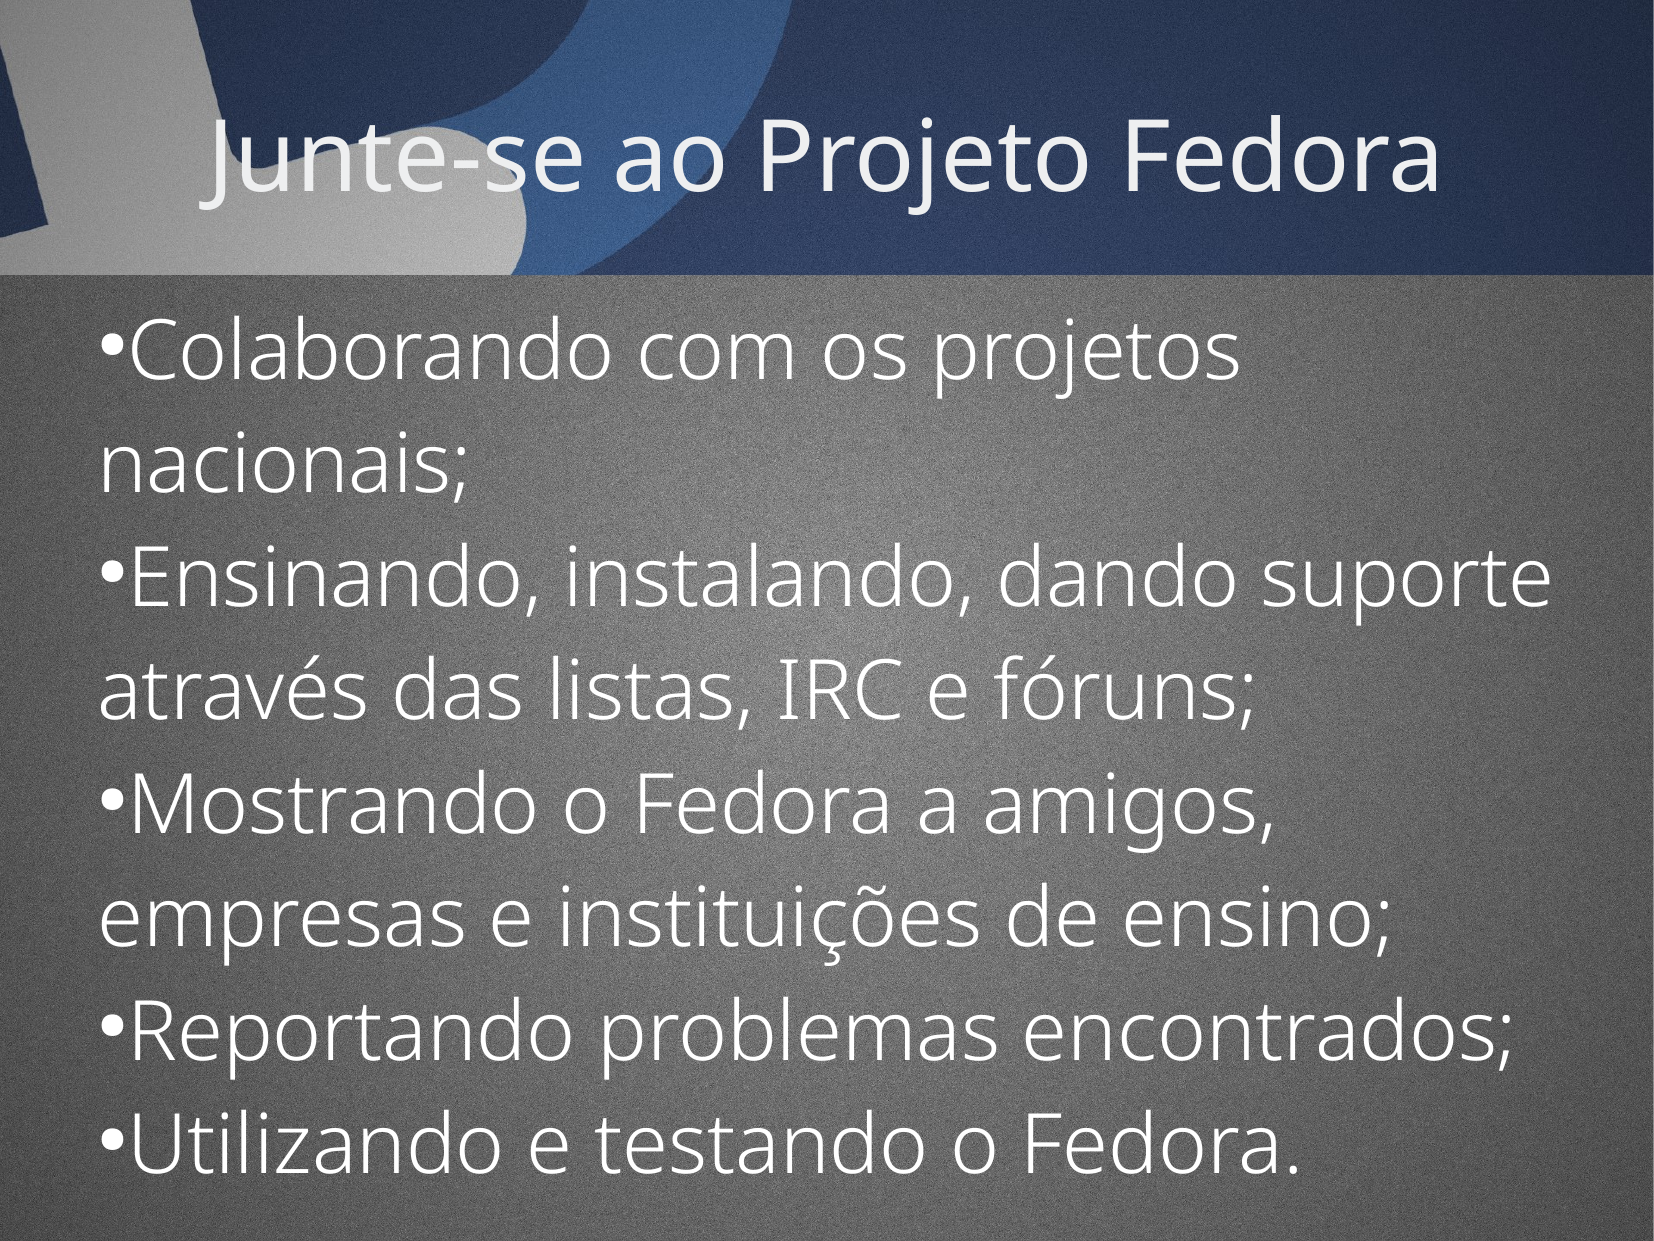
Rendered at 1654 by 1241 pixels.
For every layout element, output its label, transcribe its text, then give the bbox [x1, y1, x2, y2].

picture [0, 0, 1654, 1241]
title Junte-se ao Projeto Fedora [82, 49, 1571, 257]
subtitle Colaborando com os projetos nacionais; Ensinando, instalando, dando suporte através das listas, IRC e fóruns; Mostrando o Fedora a amigos, empresas e instituições de ensino; Reportando problemas encontrados; Utilizando e testando o Fedora. [82, 259, 1571, 1230]
